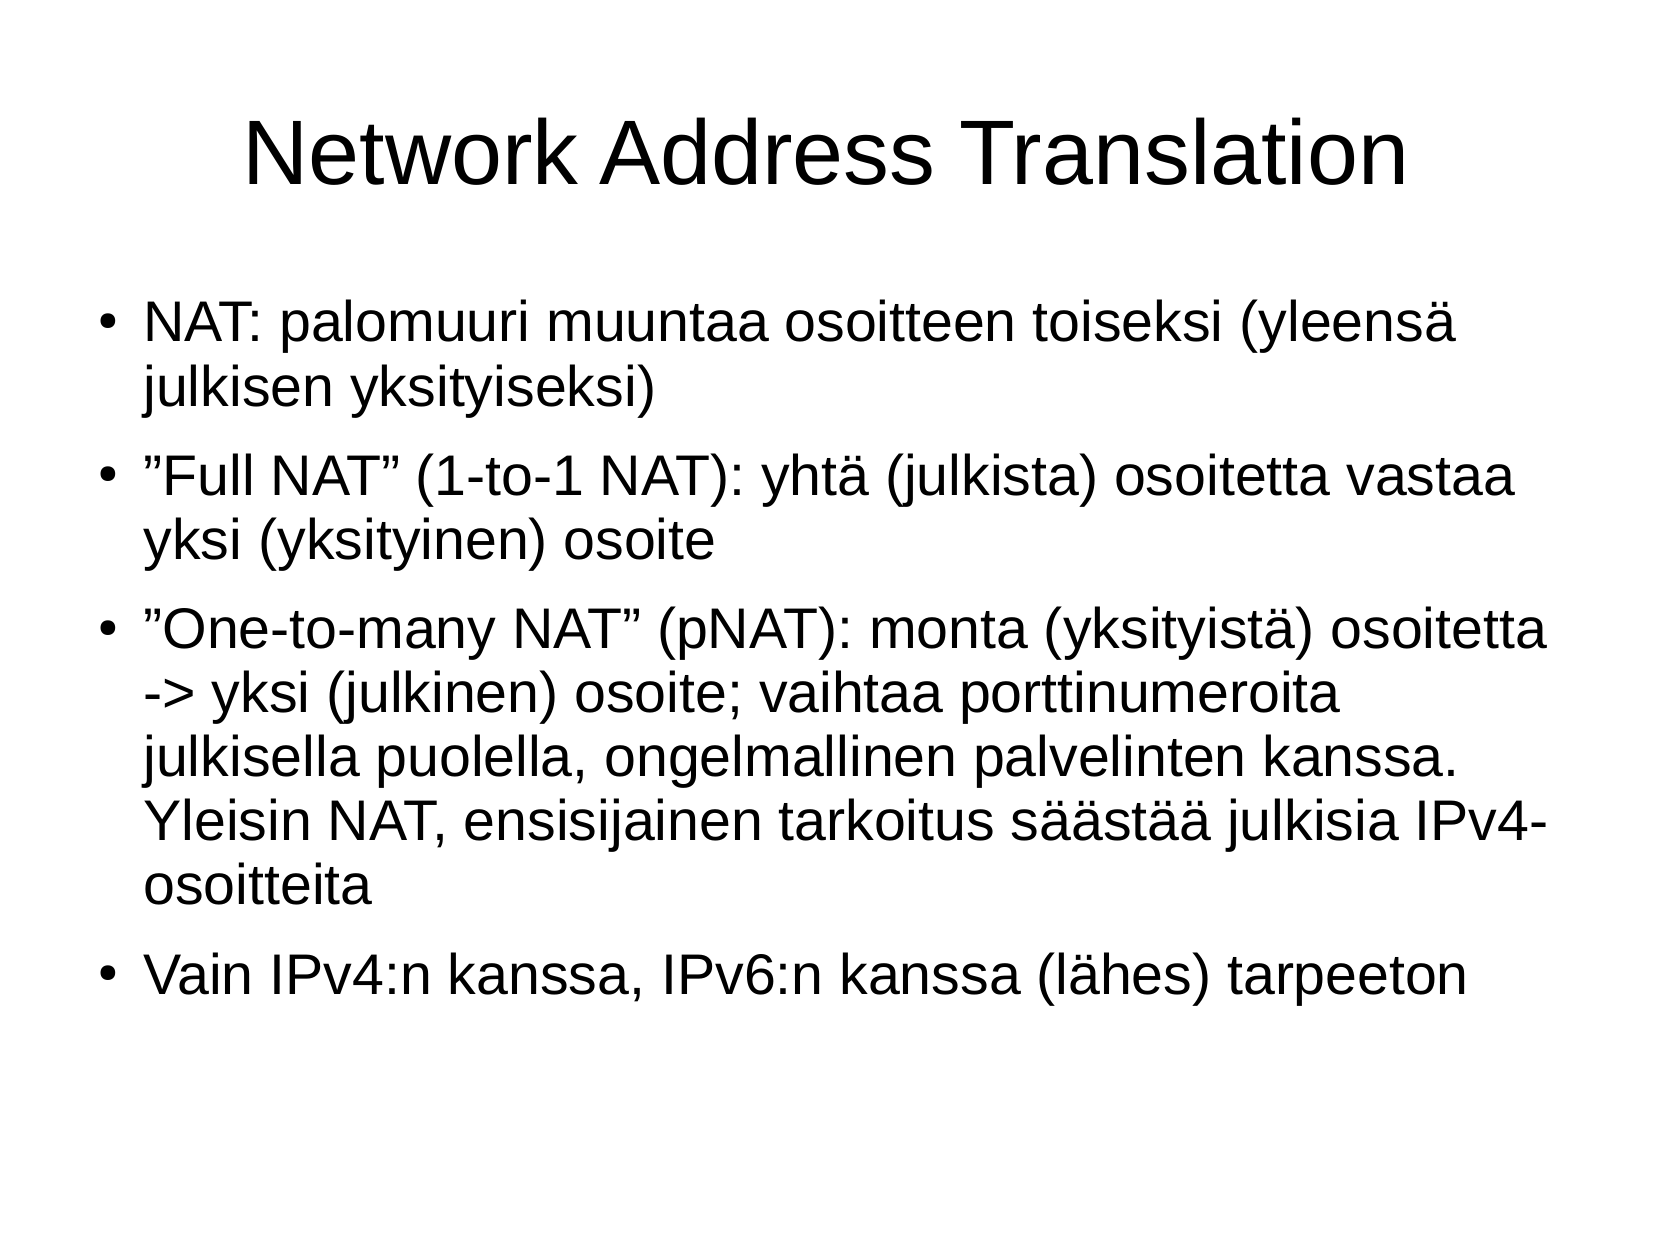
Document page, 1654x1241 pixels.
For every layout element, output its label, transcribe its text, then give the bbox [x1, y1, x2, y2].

title Network Address Translation [82, 49, 1571, 257]
list NAT: palomuuri muuntaa osoitteen toiseksi (yleensä julkisen yksityiseksi) ”Full NAT” (1-to-1 NAT): yhtä (julkista) osoitetta vastaa yksi (yksityinen) osoite ”One-to-many NAT” (pNAT): monta (yksityistä) osoitetta -> yksi (julkinen) osoite; vaihtaa porttinumeroita julkisella puolella, ongelmallinen palvelinten kanssa. Yleisin NAT, ensisijainen tarkoitus säästää julkisia IPv4-osoitteita Vain IPv4:n kanssa, IPv6:n kanssa (lähes) tarpeeton [82, 290, 1571, 1010]
